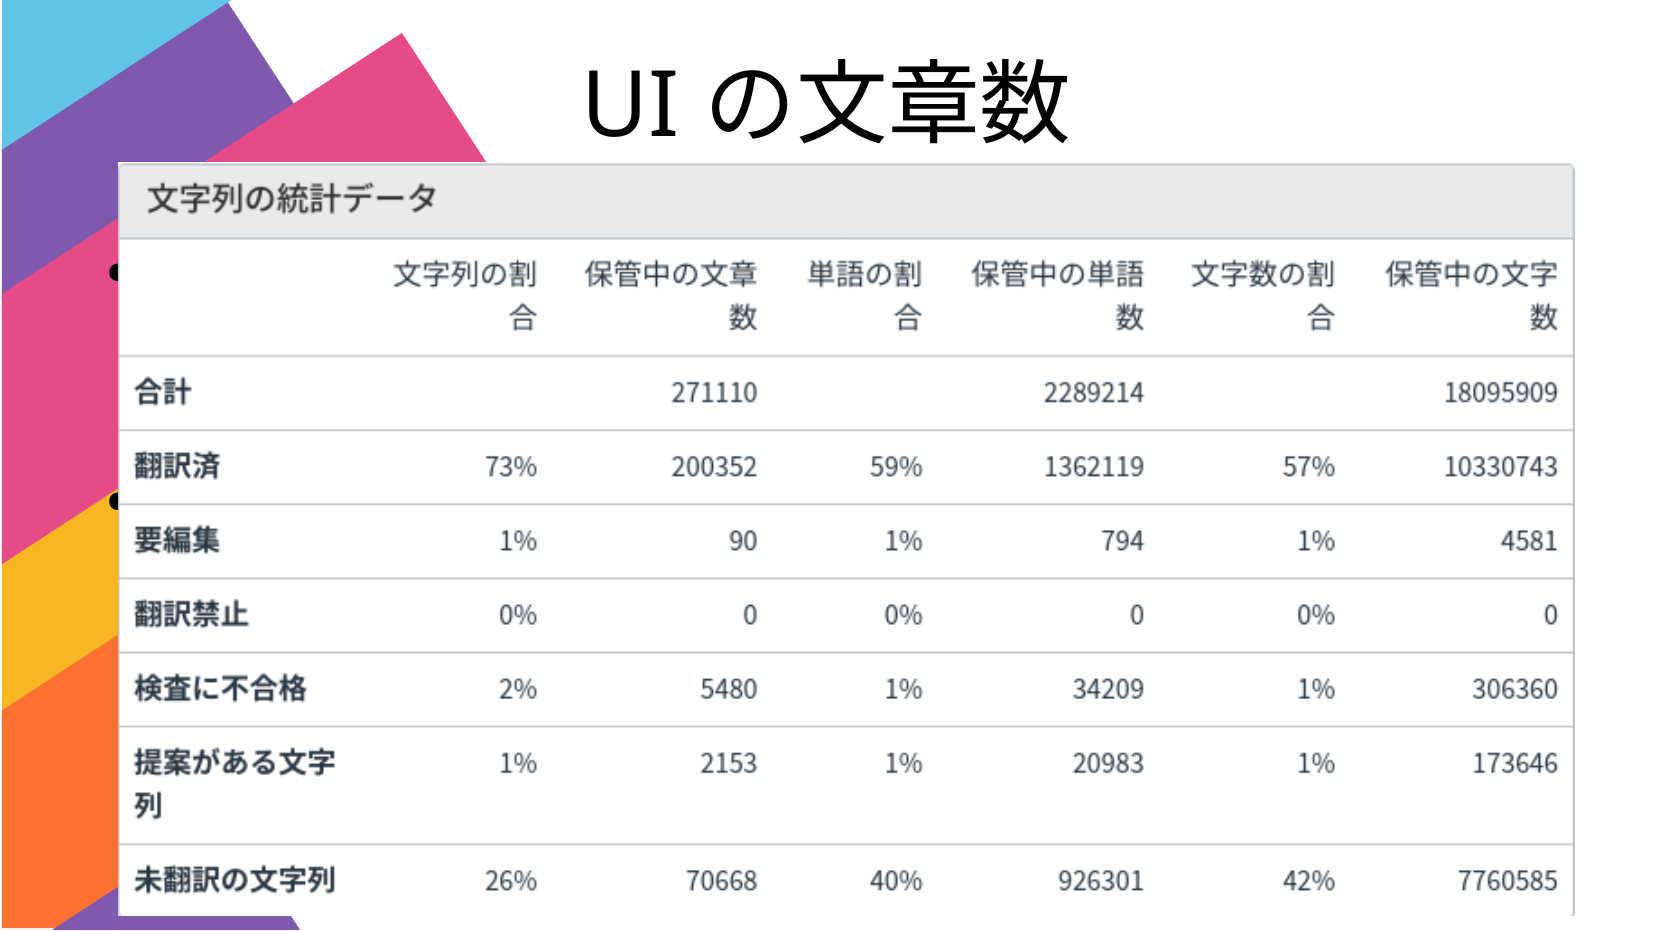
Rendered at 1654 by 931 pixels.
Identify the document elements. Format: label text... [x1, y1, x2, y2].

title UIの文章数 [29, 29, 1625, 164]
list UIの文章数 271,110 UIの単語数 2,289,214 [88, 225, 1625, 931]
picture [118, 162, 1575, 916]
